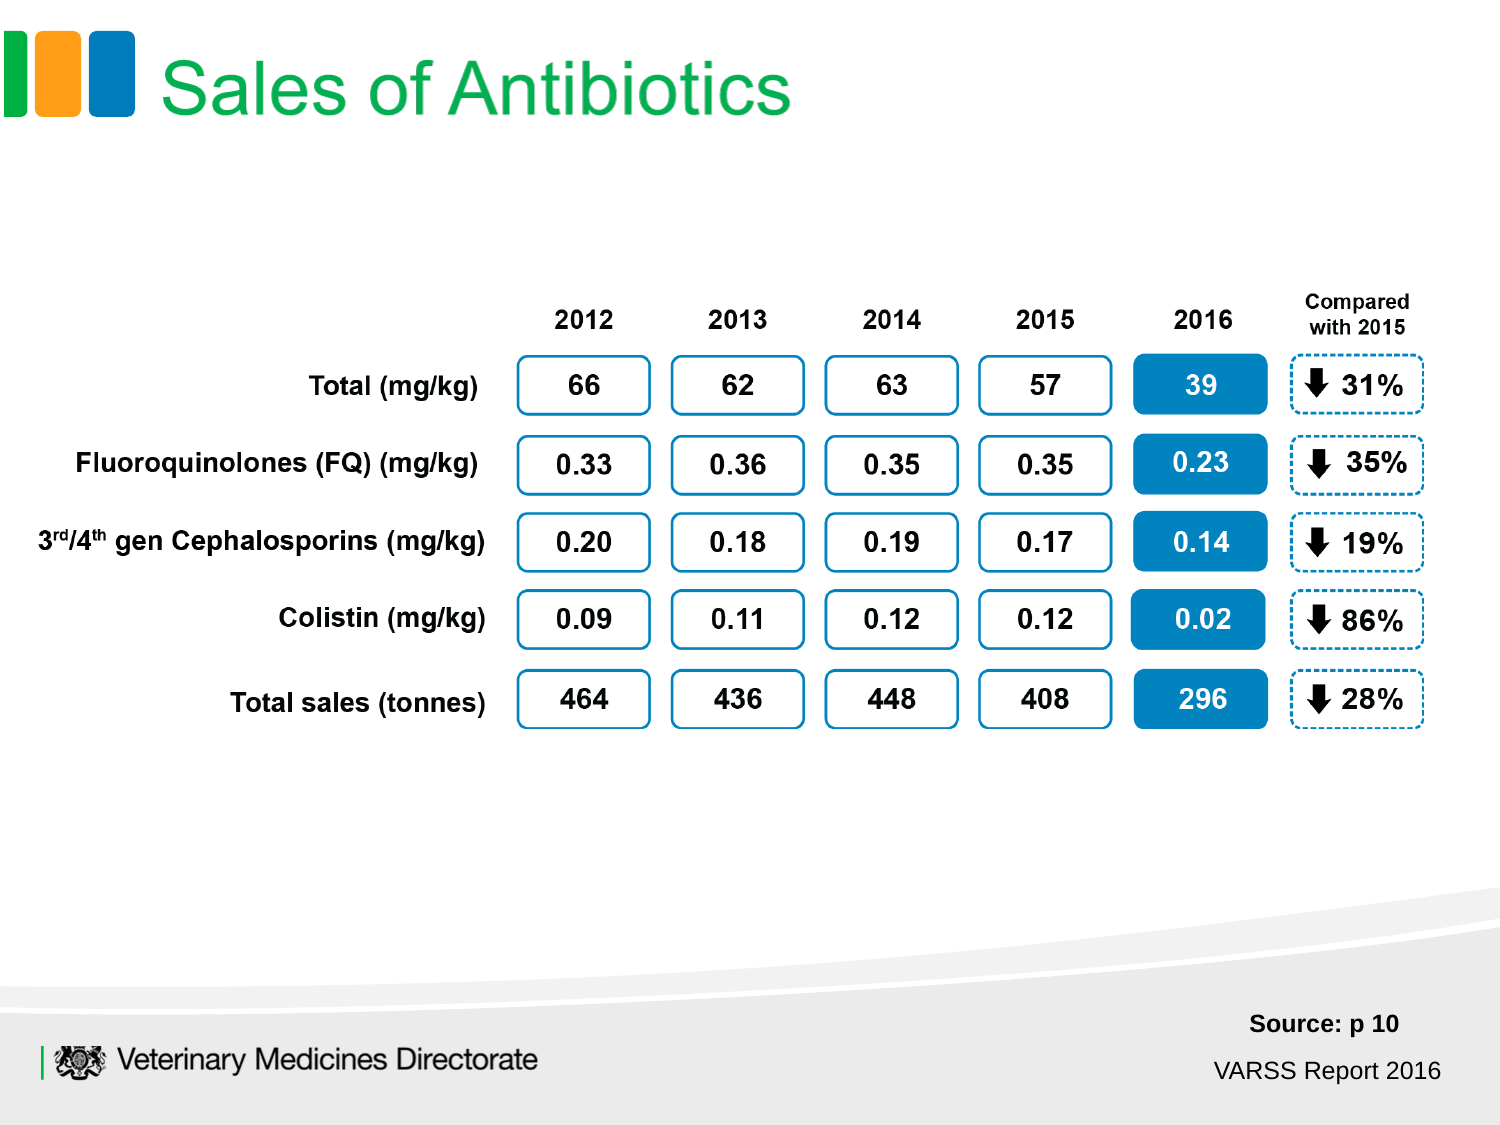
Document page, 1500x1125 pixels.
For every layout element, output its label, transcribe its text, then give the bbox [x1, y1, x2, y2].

picture [828, 673, 956, 727]
picture [1197, 689, 1210, 708]
picture [1181, 689, 1193, 708]
picture [22, 290, 1424, 729]
picture [41, 1046, 1424, 1081]
picture [520, 673, 648, 727]
picture [1213, 689, 1226, 708]
text_box Source: p 10 [1234, 999, 1424, 1045]
picture [41, 19, 1424, 197]
text_box VARSS Report 2016 [1198, 1046, 1459, 1093]
picture [981, 673, 1109, 727]
picture [674, 673, 802, 727]
